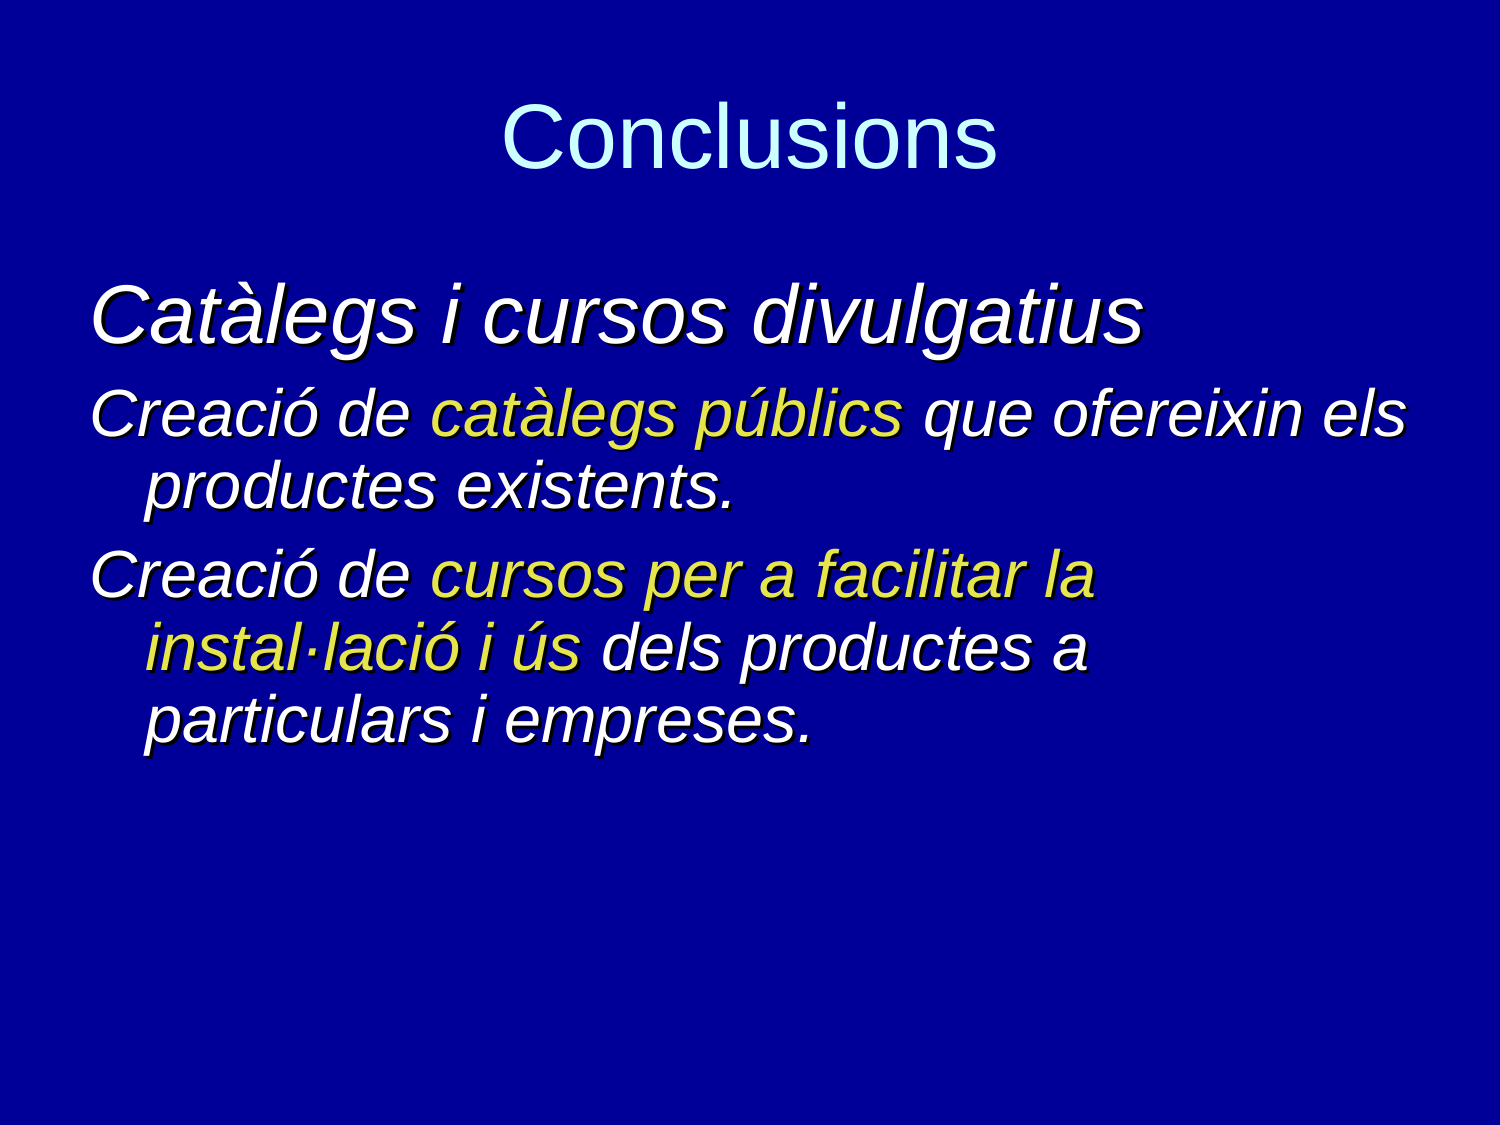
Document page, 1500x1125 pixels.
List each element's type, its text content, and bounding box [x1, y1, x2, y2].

list Catàlegs i cursos divulgatius Creació de catàlegs públics que ofereixin els productes existents. Creació de cursos per a facilitar la instal·lació i ús dels productes a particulars i empreses. [75, 262, 1426, 1006]
title Conclusions [75, 45, 1426, 233]
